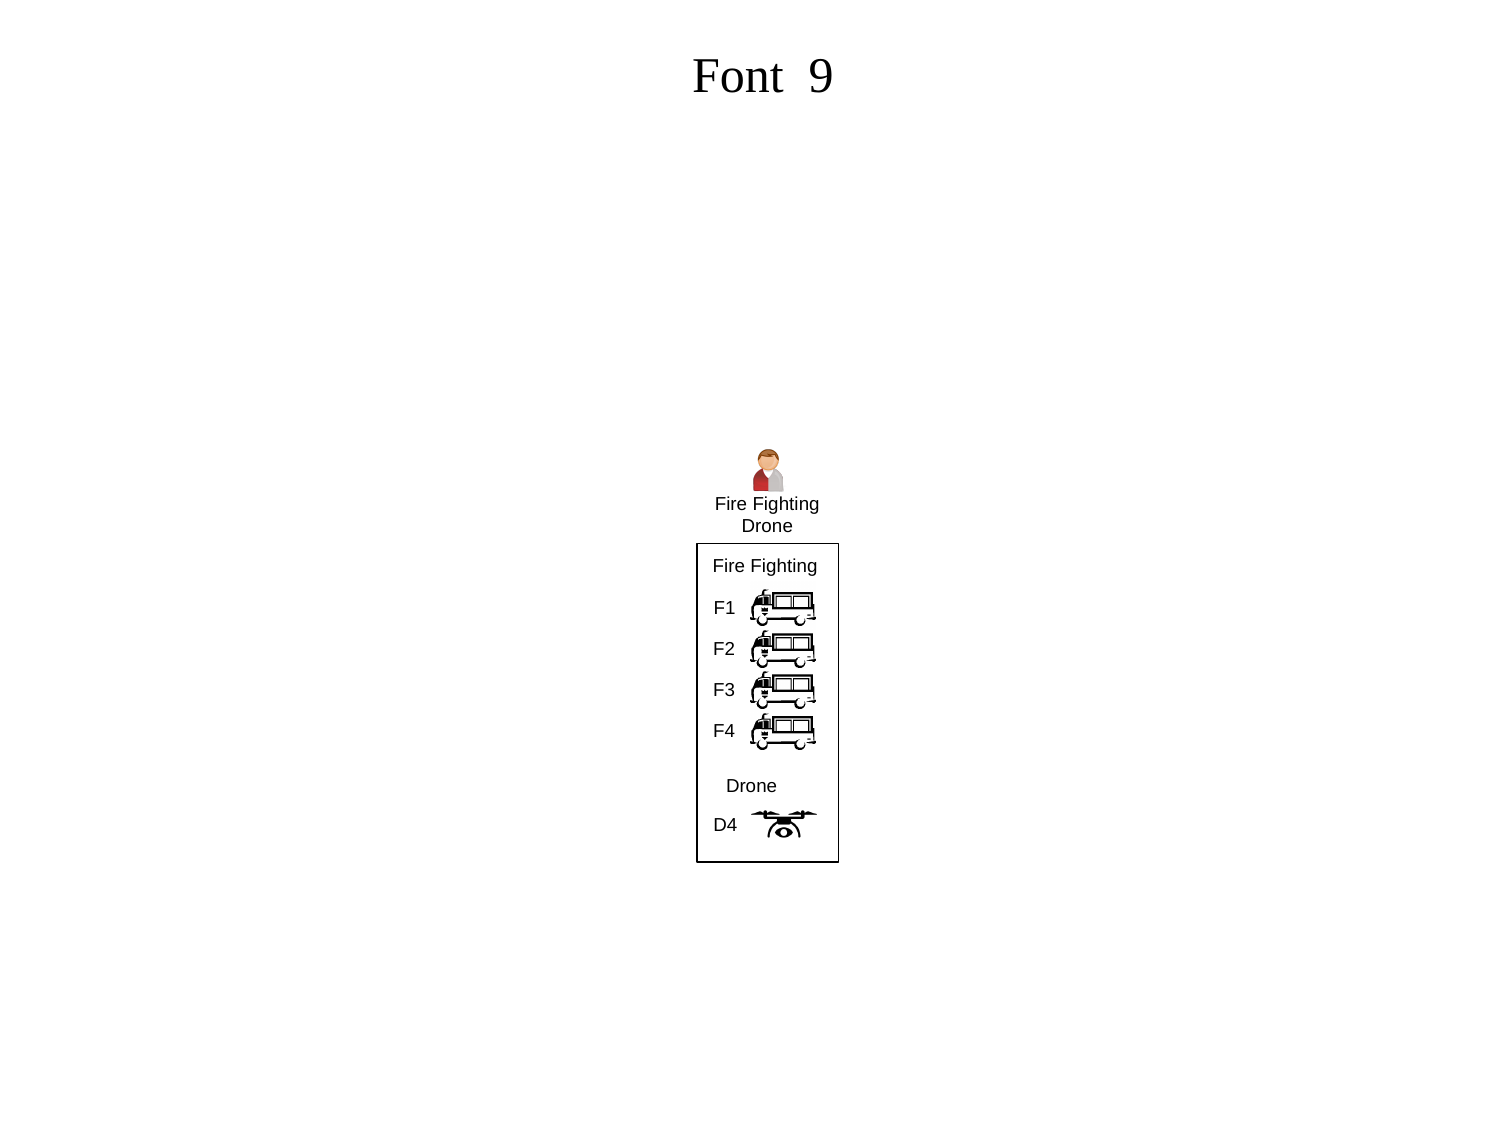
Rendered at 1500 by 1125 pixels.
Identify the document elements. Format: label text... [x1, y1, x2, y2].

picture [750, 581, 816, 750]
picture [744, 448, 792, 497]
text_box Font 9 [677, 35, 849, 111]
text_box Fire Fighting Drone [699, 483, 835, 545]
text_box Drone [711, 765, 835, 804]
picture [747, 788, 821, 863]
text_box F2 [698, 629, 751, 668]
text_box Fire Fighting [698, 546, 833, 585]
text_box F3 [698, 670, 751, 708]
text_box F4 [698, 711, 751, 750]
text_box F1 [699, 588, 751, 626]
text_box D4 [698, 805, 747, 843]
